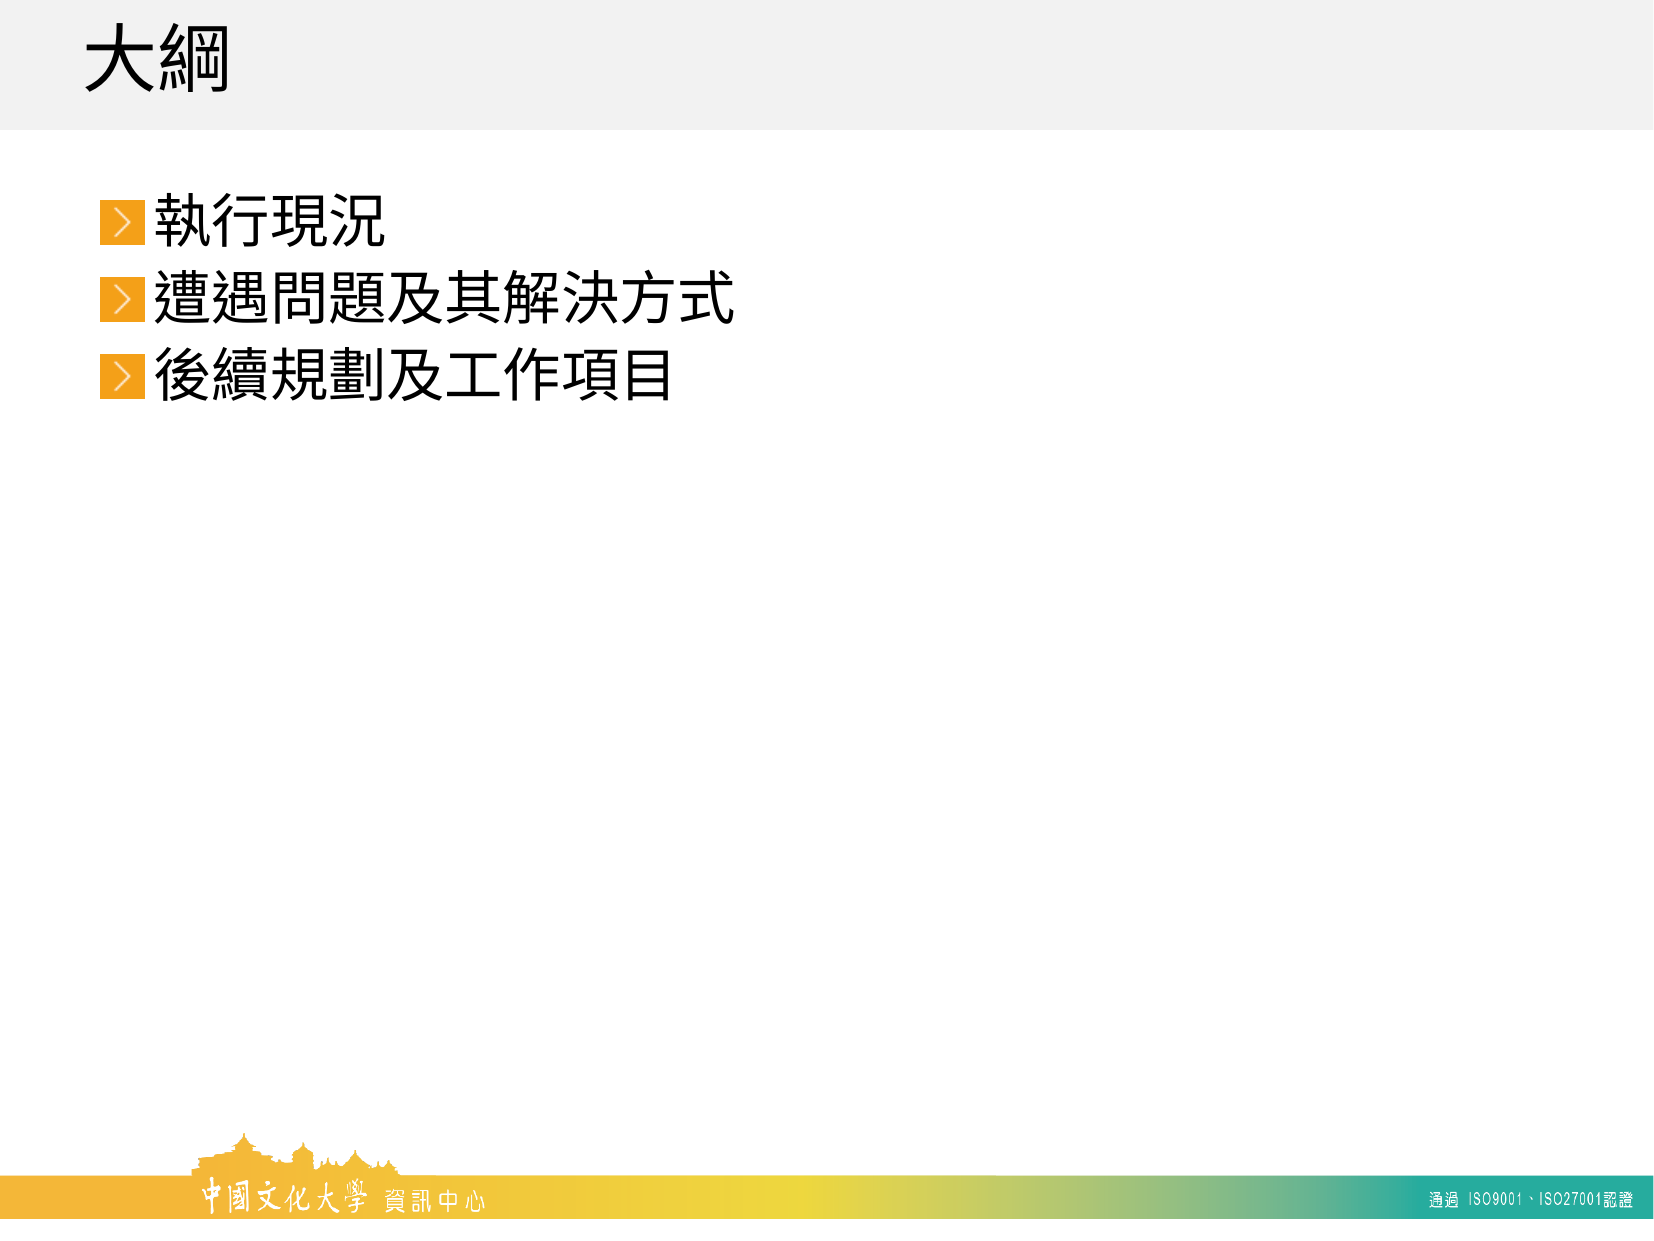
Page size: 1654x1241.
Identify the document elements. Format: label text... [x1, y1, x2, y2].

list 執行現況 遭遇問題及其解決方式 後續規劃及工作項目 [82, 190, 1571, 1028]
picture [0, 1133, 1654, 1219]
title 大綱 [82, 0, 1571, 122]
